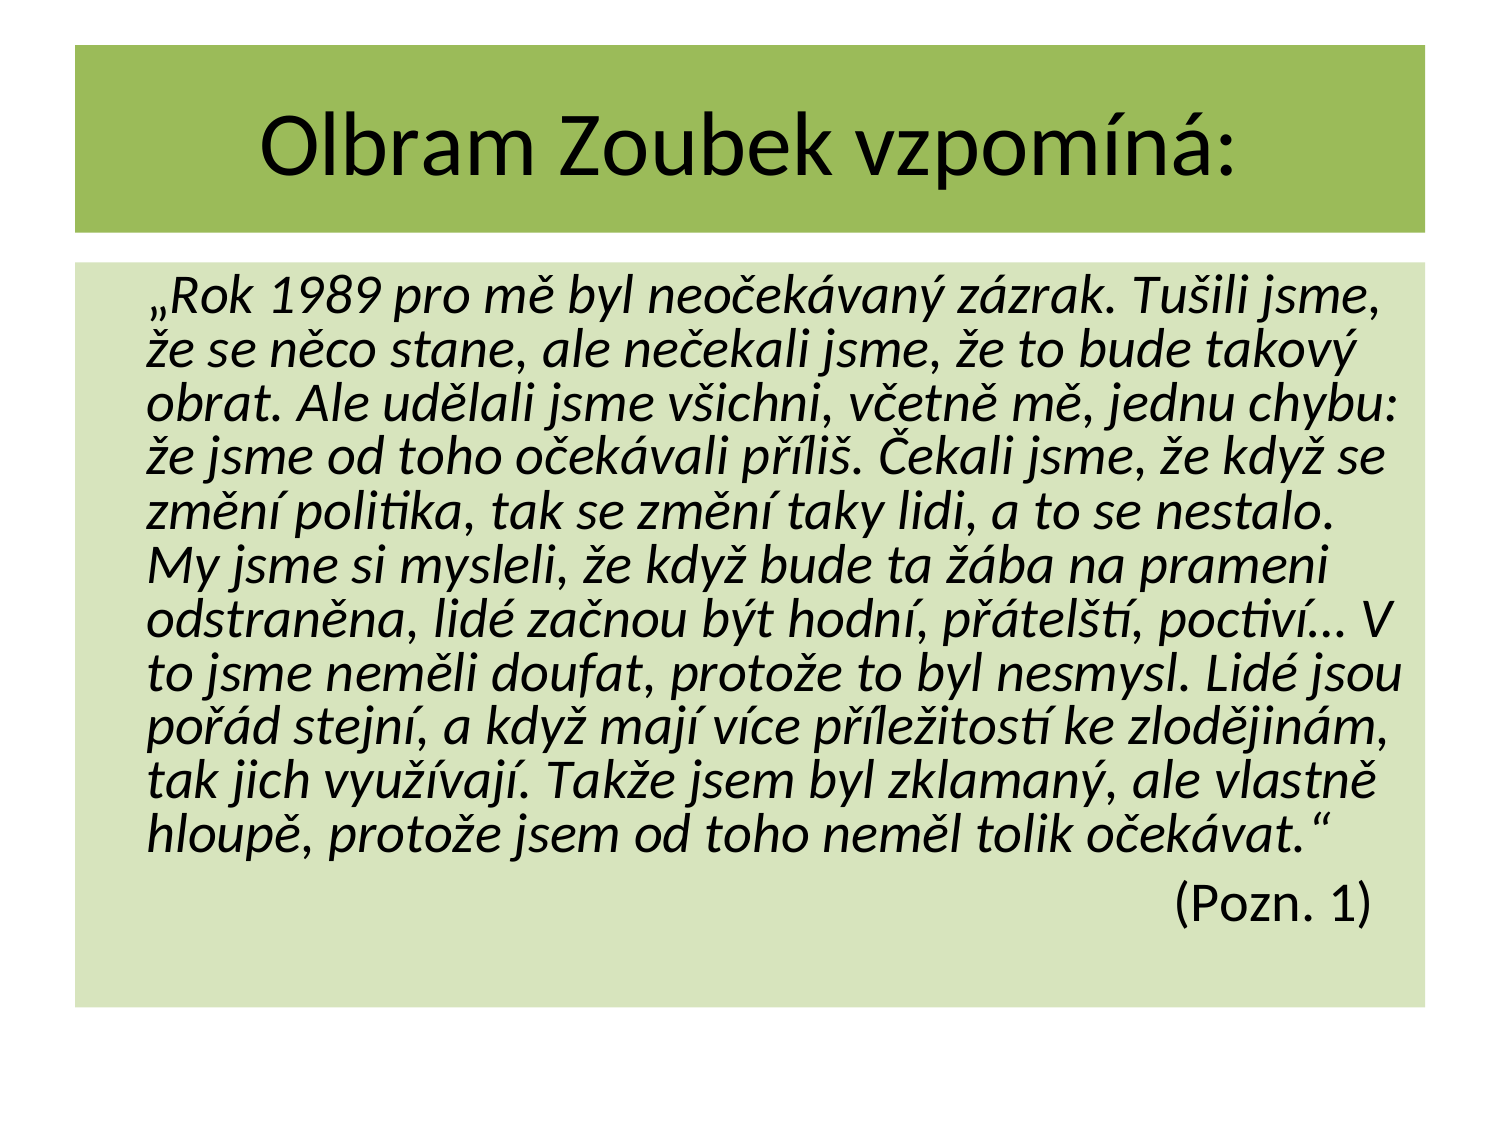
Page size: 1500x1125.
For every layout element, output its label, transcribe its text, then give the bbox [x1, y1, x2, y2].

title Olbram Zoubek vzpomíná: [75, 45, 1426, 233]
list „Rok 1989 pro mě byl neočekávaný zázrak. Tušili jsme, že se něco stane, ale nečekali jsme, že to bude takový obrat. Ale udělali jsme všichni, včetně mě, jednu chybu: že jsme od toho očekávali příliš. Čekali jsme, že když se změní politika, tak se změní taky lidi, a to se nestalo. My jsme si mysleli, že když bude ta žába na prameni odstraněna, lidé začnou být hodní, přátelští, poctiví… V to jsme neměli doufat, protože to byl nesmysl. Lidé jsou pořád stejní, a když mají více příležitostí ke zlodějinám, tak jich využívají. Takže jsem byl zklamaný, ale vlastně hloupě, protože jsem od toho neměl tolik očekávat.“ (Pozn. 1) [75, 262, 1426, 1008]
